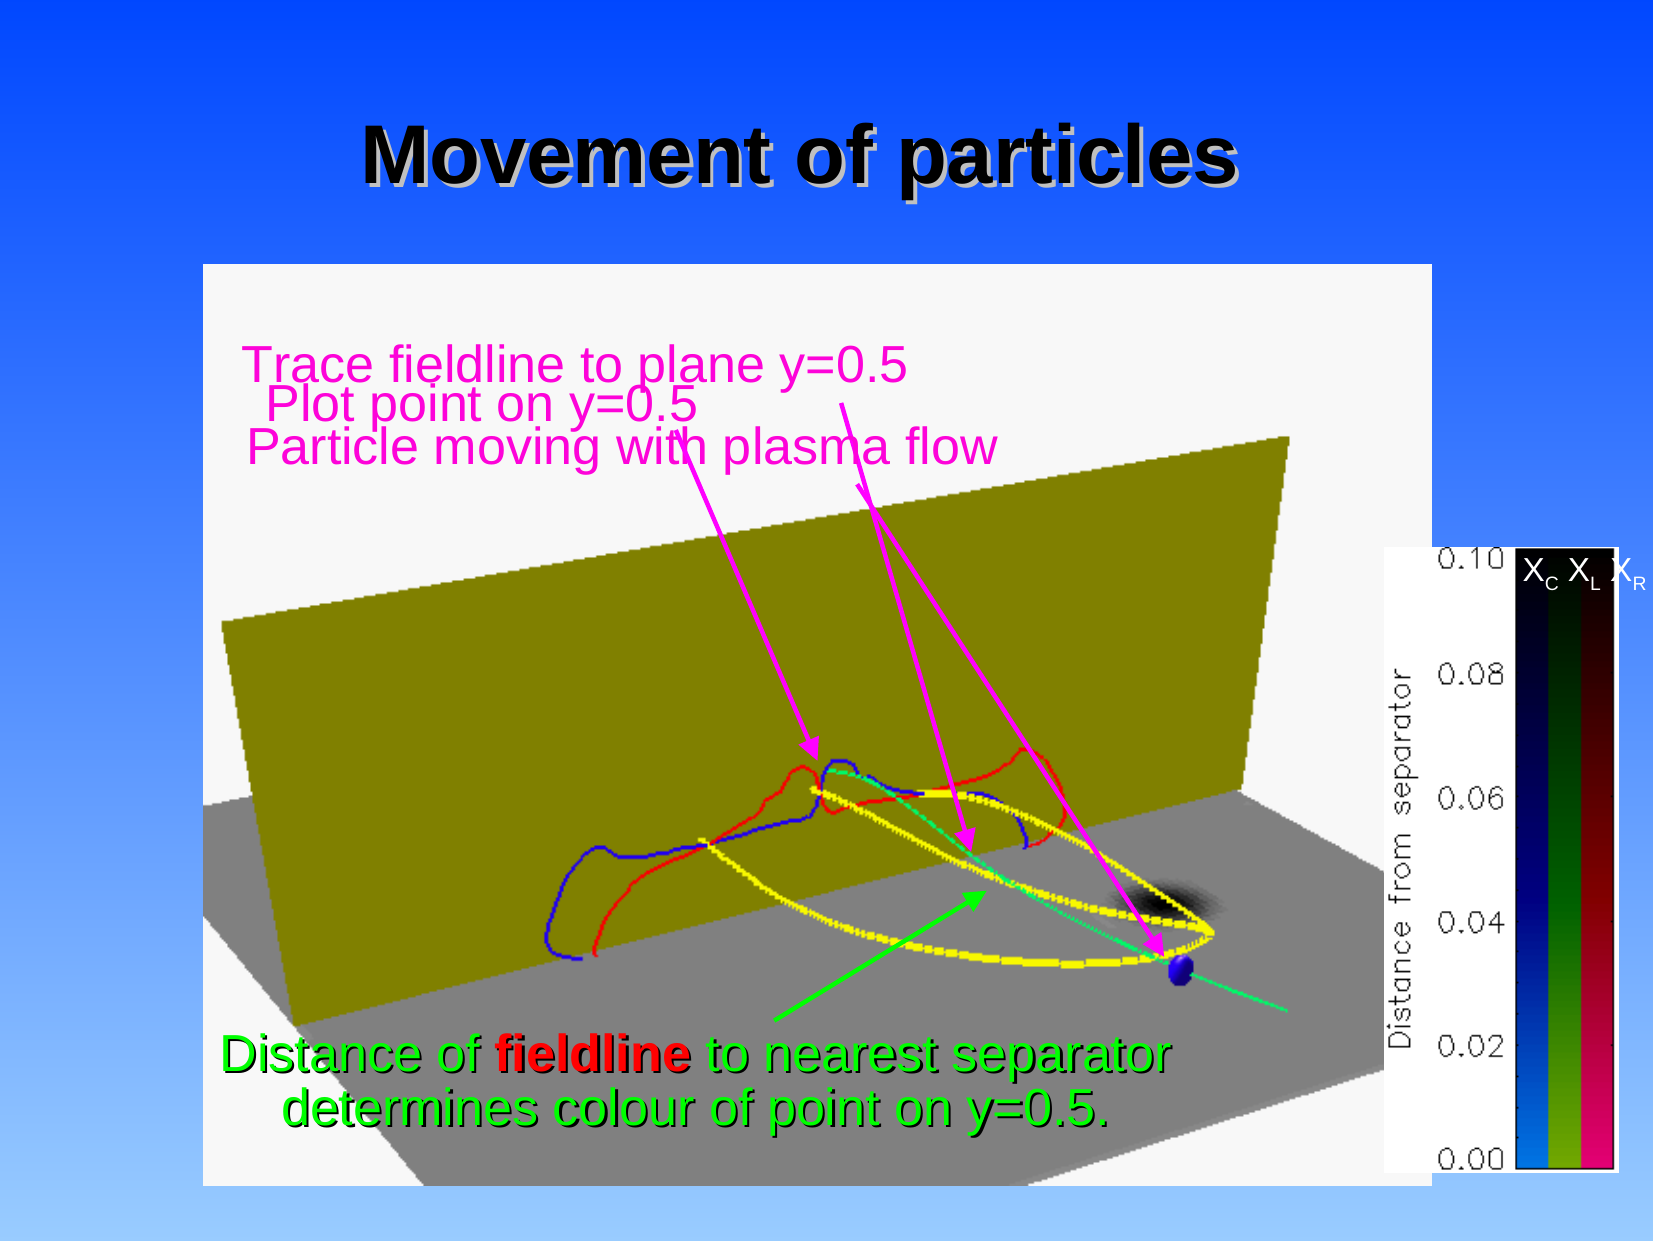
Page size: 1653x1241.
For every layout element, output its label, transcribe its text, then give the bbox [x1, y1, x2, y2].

text_box Particle moving with plasma flow [687, 413, 1014, 483]
text_box Distance of fieldline to nearest separator determines colour of point on y=0.5. [204, 1020, 1187, 1144]
text_box Trace fieldline to plane y=0.5 [226, 332, 924, 402]
text_box Plot point on y=0.5 [250, 370, 714, 441]
title Movement of particles [29, 49, 1571, 266]
text_box XC XL XR [1507, 544, 1653, 600]
text_box Particle moving with plasma flow [231, 413, 695, 483]
picture [203, 264, 1619, 1187]
